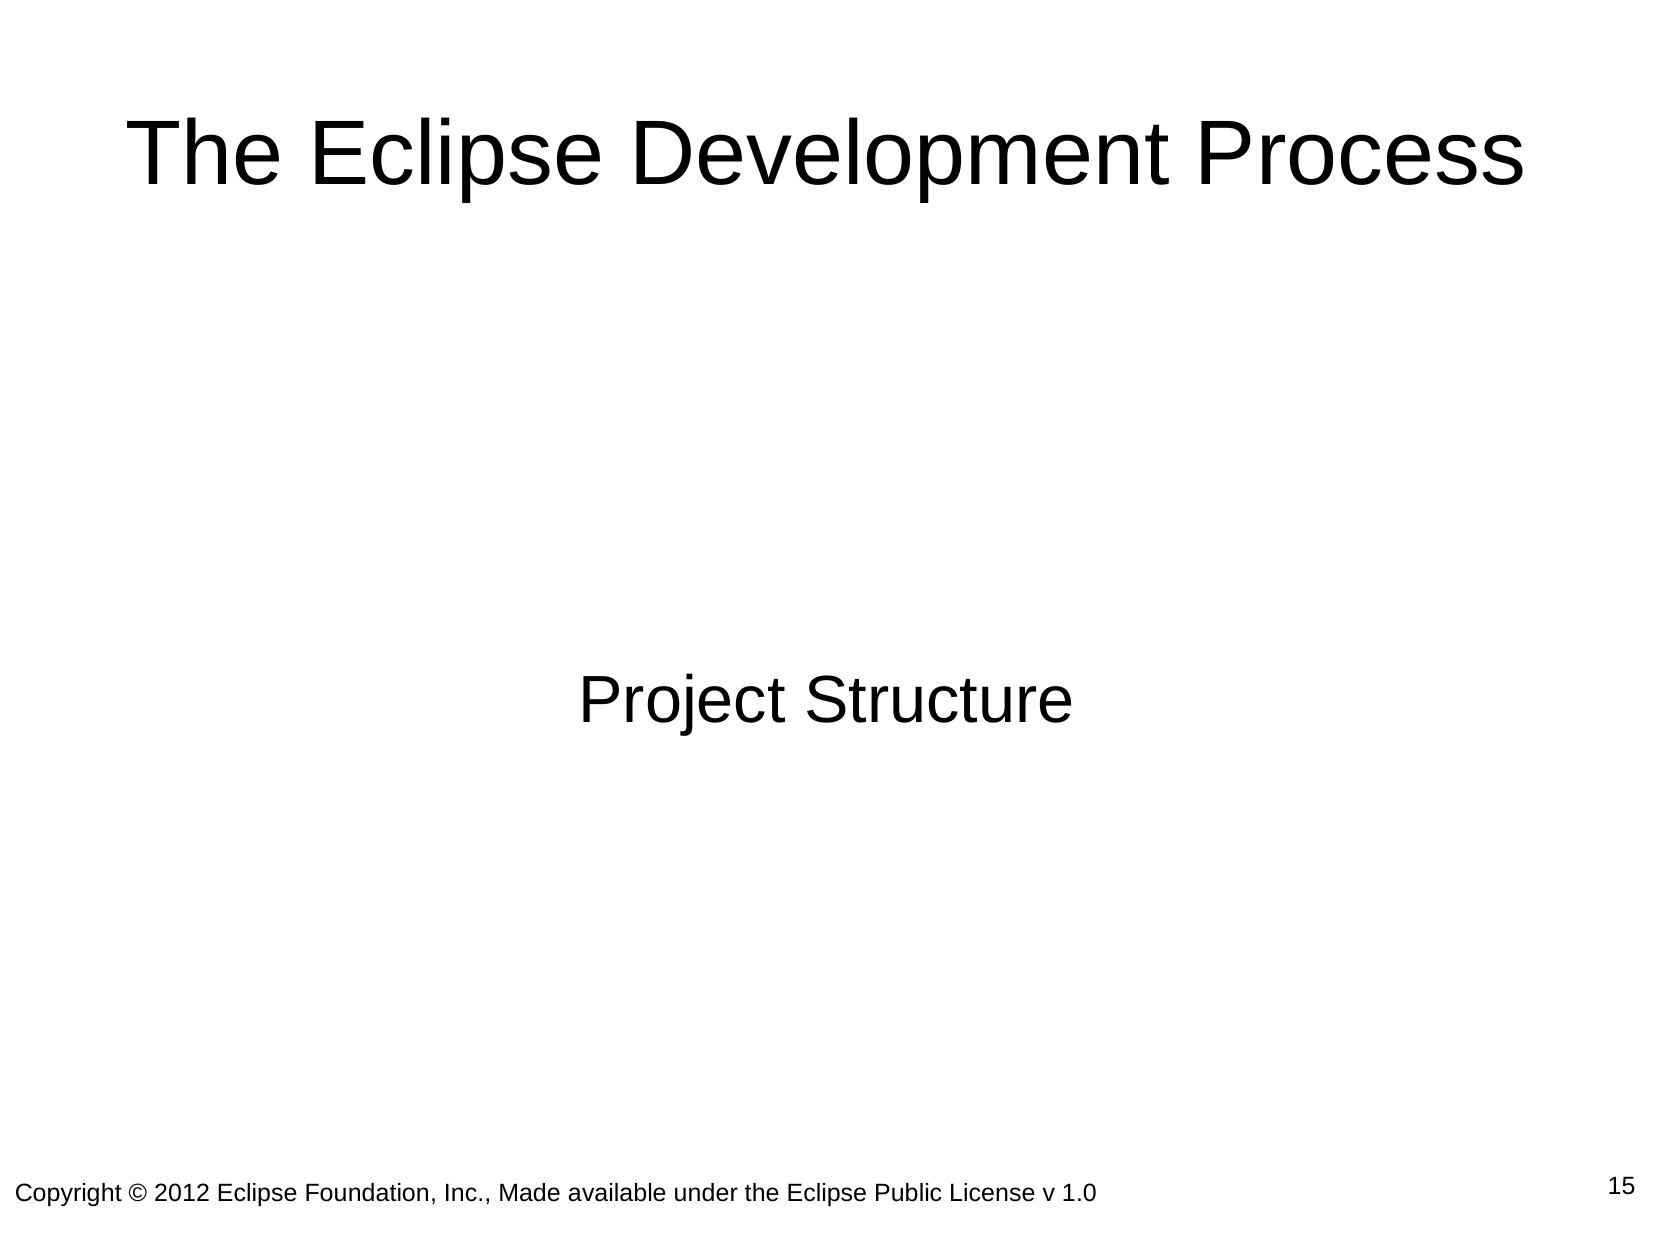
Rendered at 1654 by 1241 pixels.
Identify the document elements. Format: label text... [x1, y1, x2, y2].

title The Eclipse Development Process [82, 49, 1571, 257]
subtitle Project Structure [82, 290, 1571, 1109]
